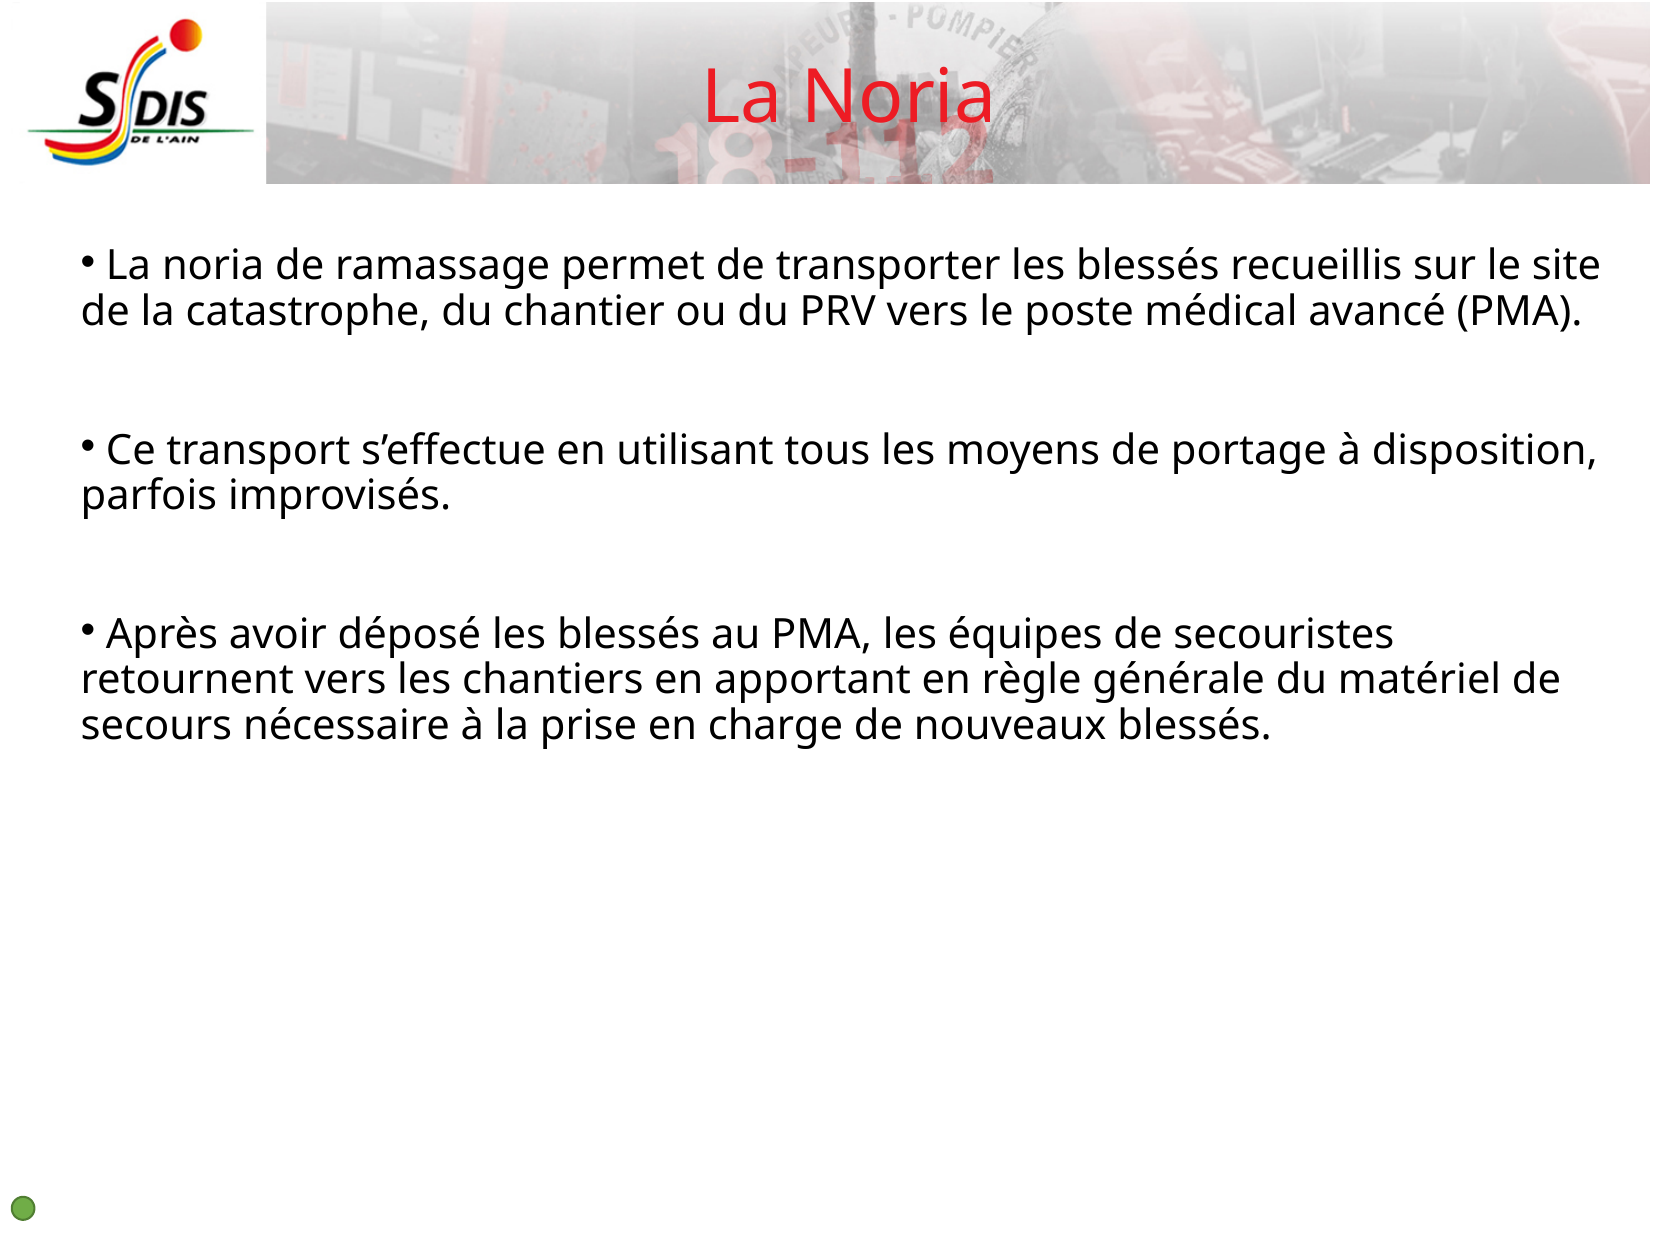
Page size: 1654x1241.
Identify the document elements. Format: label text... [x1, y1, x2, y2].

title La Noria [67, 47, 1631, 139]
text_box [11, 1196, 35, 1220]
picture [11, 2, 1650, 184]
text_box La noria de ramassage permet de transporter les blessés recueillis sur le site de la catastrophe, du chantier ou du PRV vers le poste médical avancé (PMA). Ce transport s’effectue en utilisant tous les moyens de portage à disposition, parfois improvisés. Après avoir déposé les blessés au PMA, les équipes de secouristes retournent vers les chantiers en apportant en règle générale du matériel de secours nécessaire à la prise en charge de nouveaux blessés. [59, 236, 1624, 805]
